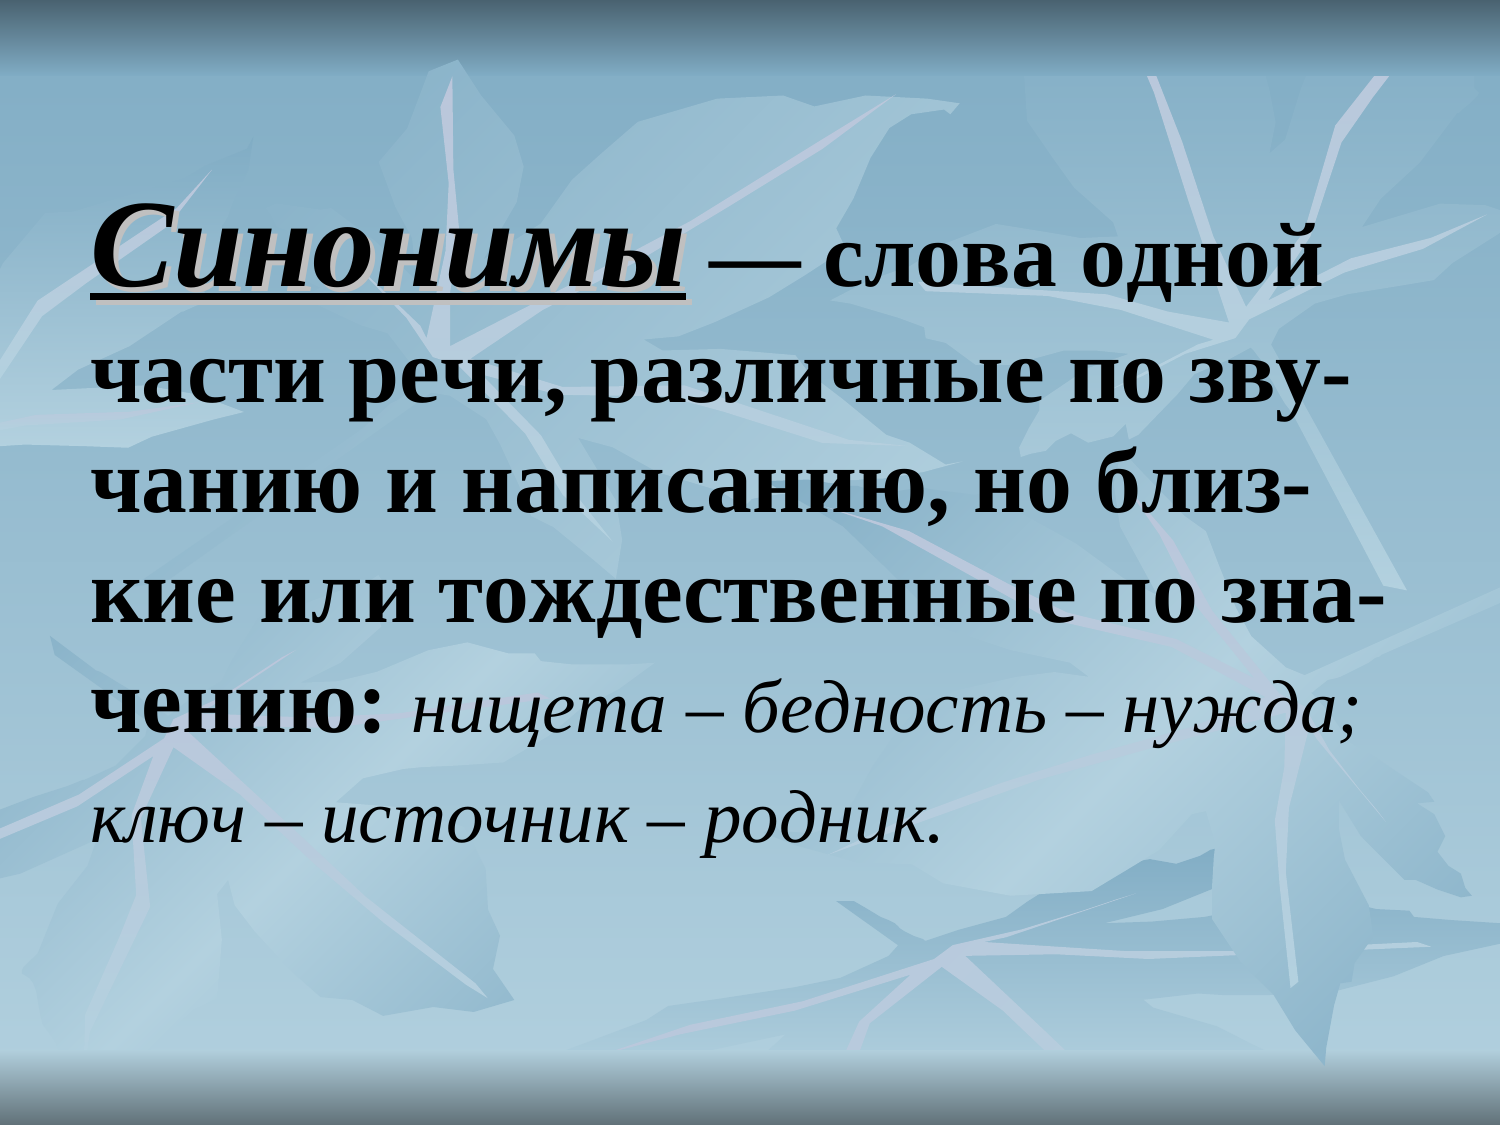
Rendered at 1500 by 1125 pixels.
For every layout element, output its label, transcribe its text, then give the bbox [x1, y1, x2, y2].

title Синонимы — слова одной части речи, различные по зву-чанию и написанию, но близ-кие или тождественные по зна-чению: нищета – бедность – нужда; ключ – источник – родник. [75, 45, 1426, 977]
